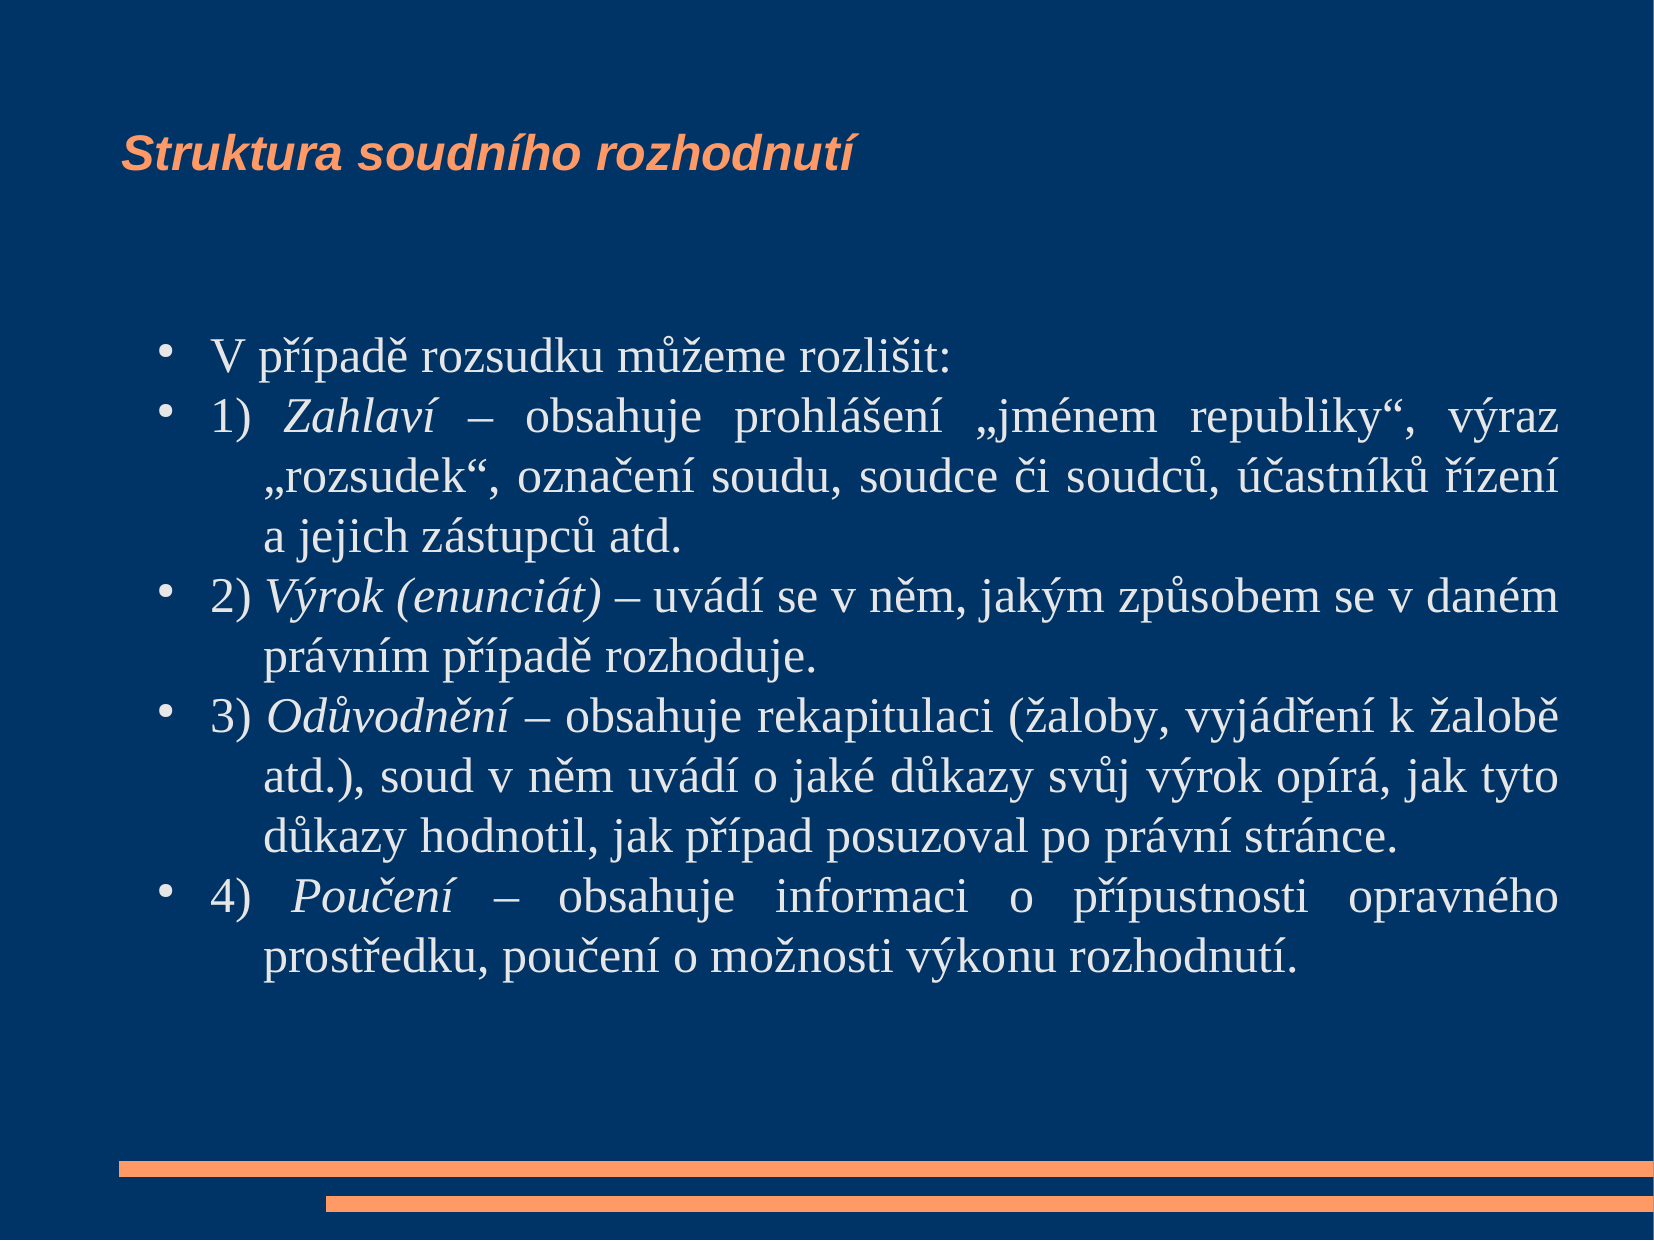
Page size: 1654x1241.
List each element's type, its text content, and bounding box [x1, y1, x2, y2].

list V případě rozsudku můžeme rozlišit: 1) Zahlaví – obsahuje prohlášení „jménem republiky“, výraz „rozsudek“, označení soudu, soudce či soudců, účastníků řízení a jejich zástupců atd. 2) Výrok (enunciát) – uvádí se v něm, jakým způsobem se v daném právním případě rozhoduje. 3) Odůvodnění – obsahuje rekapitulaci (žaloby, vyjádření k žalobě atd.), soud v něm uvádí o jaké důkazy svůj výrok opírá, jak tyto důkazy hodnotil, jak případ posuzoval po právní stránce. 4) Poučení – obsahuje informaci o přípustnosti opravného prostředku, poučení o možnosti výkonu rozhodnutí. [121, 322, 1561, 1132]
title Struktura soudního rozhodnutí [121, 46, 1534, 254]
